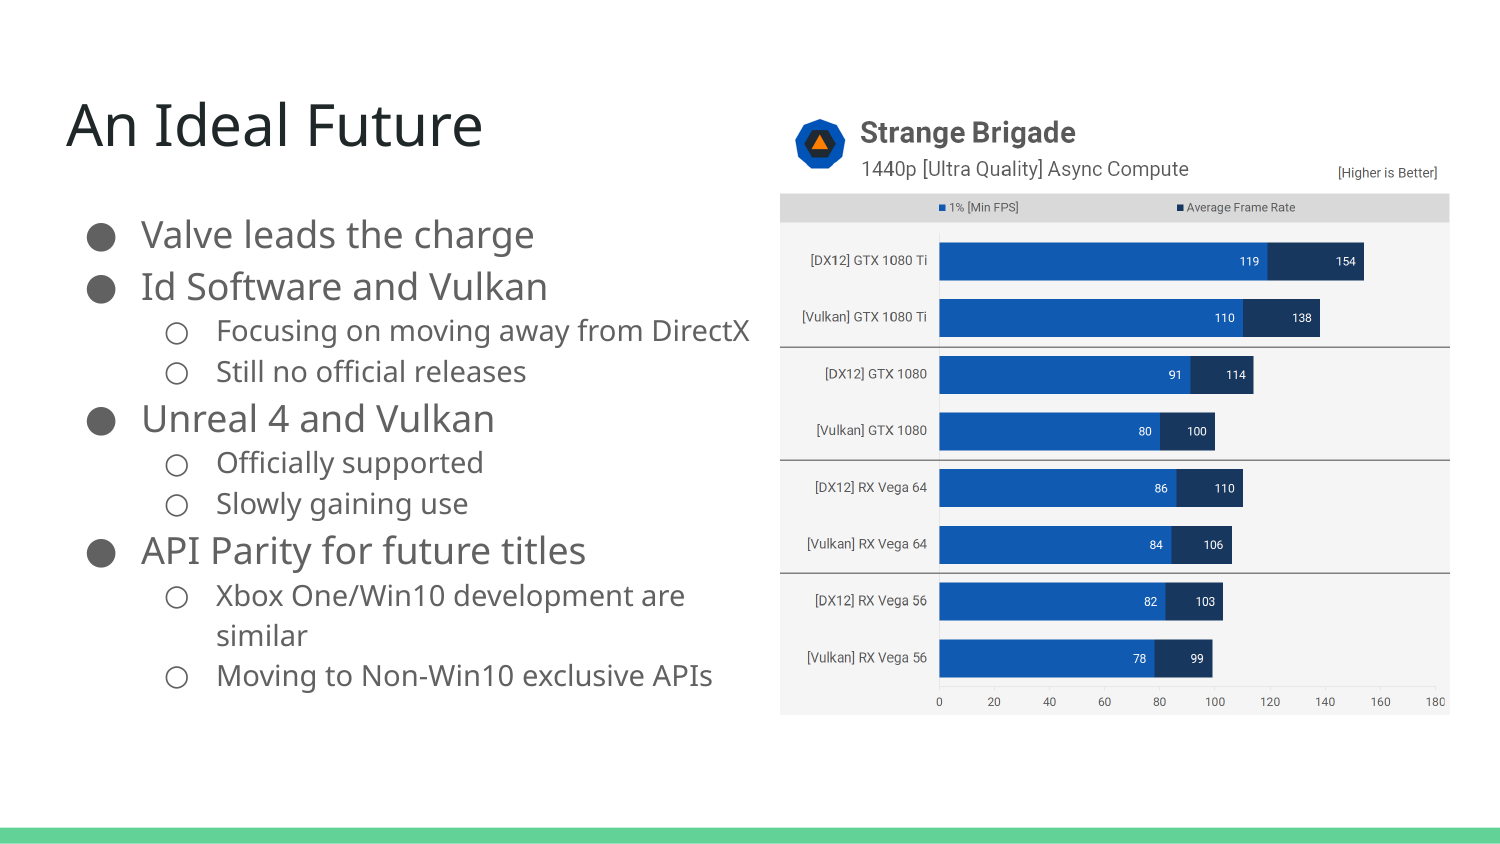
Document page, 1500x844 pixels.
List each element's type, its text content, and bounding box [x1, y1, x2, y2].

title An Ideal Future [51, 72, 1449, 167]
picture [780, 109, 1450, 715]
list Valve leads the charge Id Software and Vulkan Focusing on moving away from DirectX Still no official releases Unreal 4 and Vulkan Officially supported Slowly gaining use API Parity for future titles Xbox One/Win10 development are similar Moving to Non-Win10 exclusive APIs [51, 189, 781, 750]
